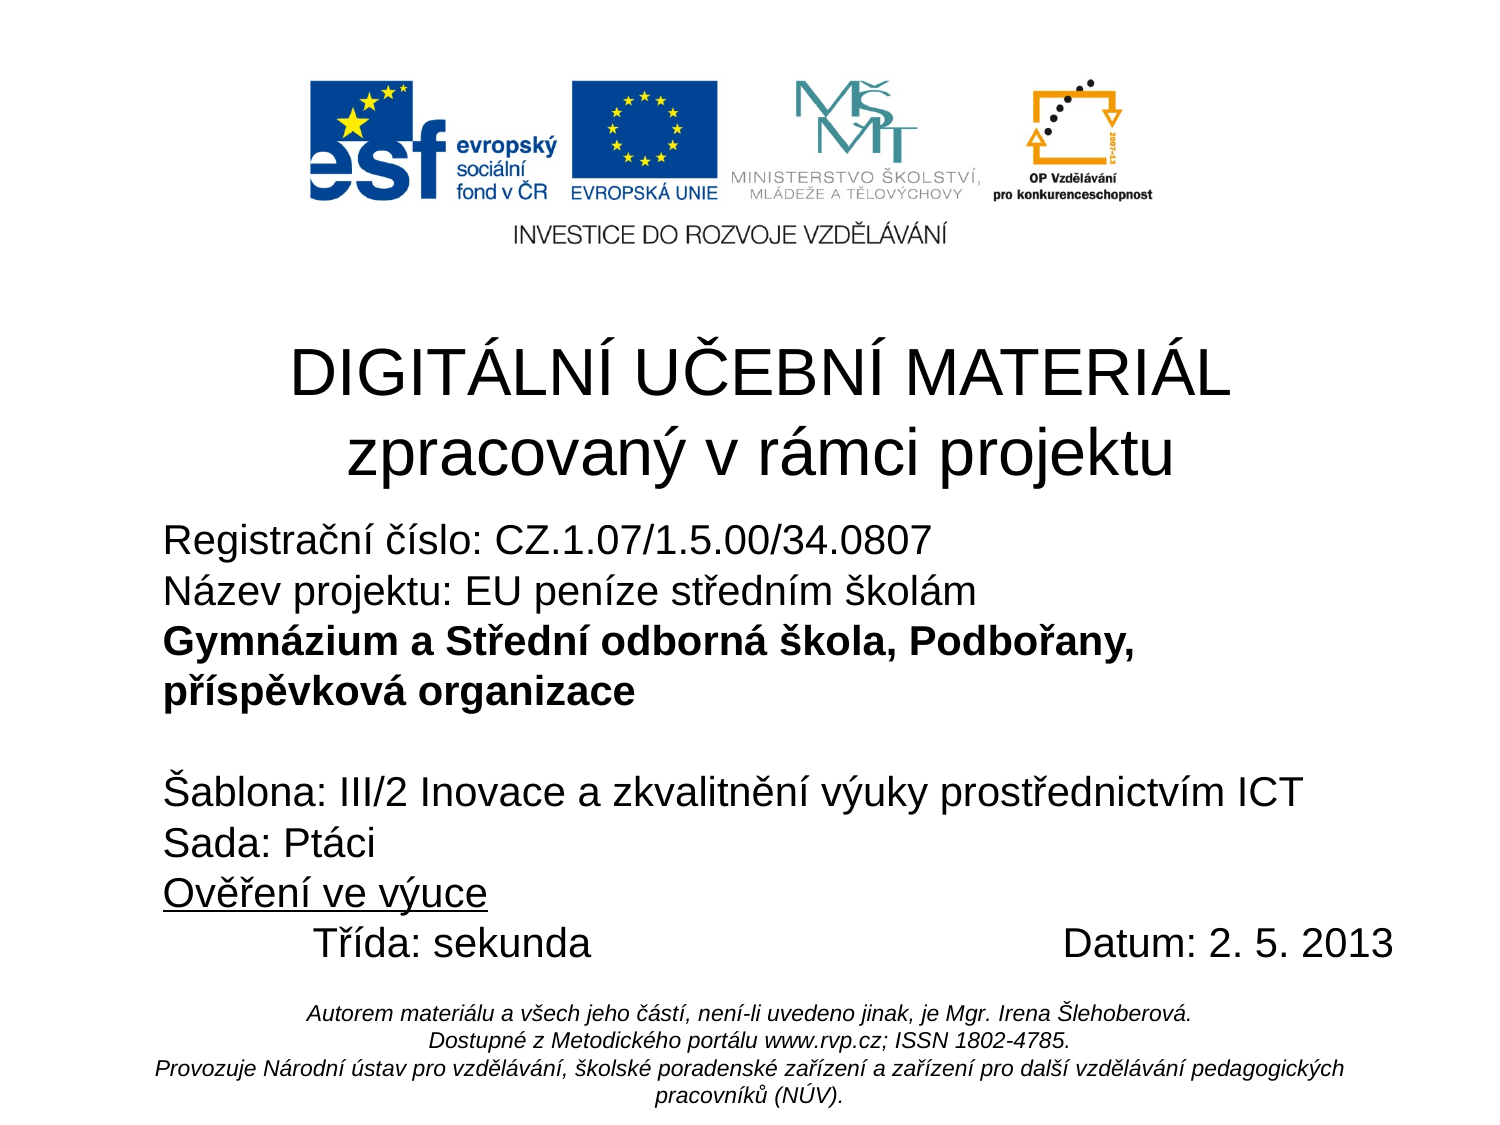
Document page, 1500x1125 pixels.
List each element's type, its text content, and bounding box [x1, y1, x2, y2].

text_box Autorem materiálu a všech jeho částí, není-li uvedeno jinak, je Mgr. Irena Šlehoberová. Dostupné z Metodického portálu www.rvp.cz; ISSN 1802-4785. Provozuje Národní ústav pro vzdělávání, školské poradenské zařízení a zařízení pro další vzdělávání pedagogických pracovníků (NÚV). [88, 990, 1412, 1117]
text_box Registrační číslo: CZ.1.07/1.5.00/34.0807 Název projektu: EU peníze středním školám Gymnázium a Střední odborná škola, Podbořany, příspěvková organizace Šablona: III/2 Inovace a zkvalitnění výuky prostřednictvím ICT Sada: Ptáci Ověření ve výuce Třída: sekunda Datum: 2. 5. 2013 [147, 515, 1500, 1024]
title DIGITÁLNÍ UČEBNÍ MATERIÁL zpracovaný v rámci projektu [123, 321, 1399, 497]
picture [265, 42, 1210, 274]
